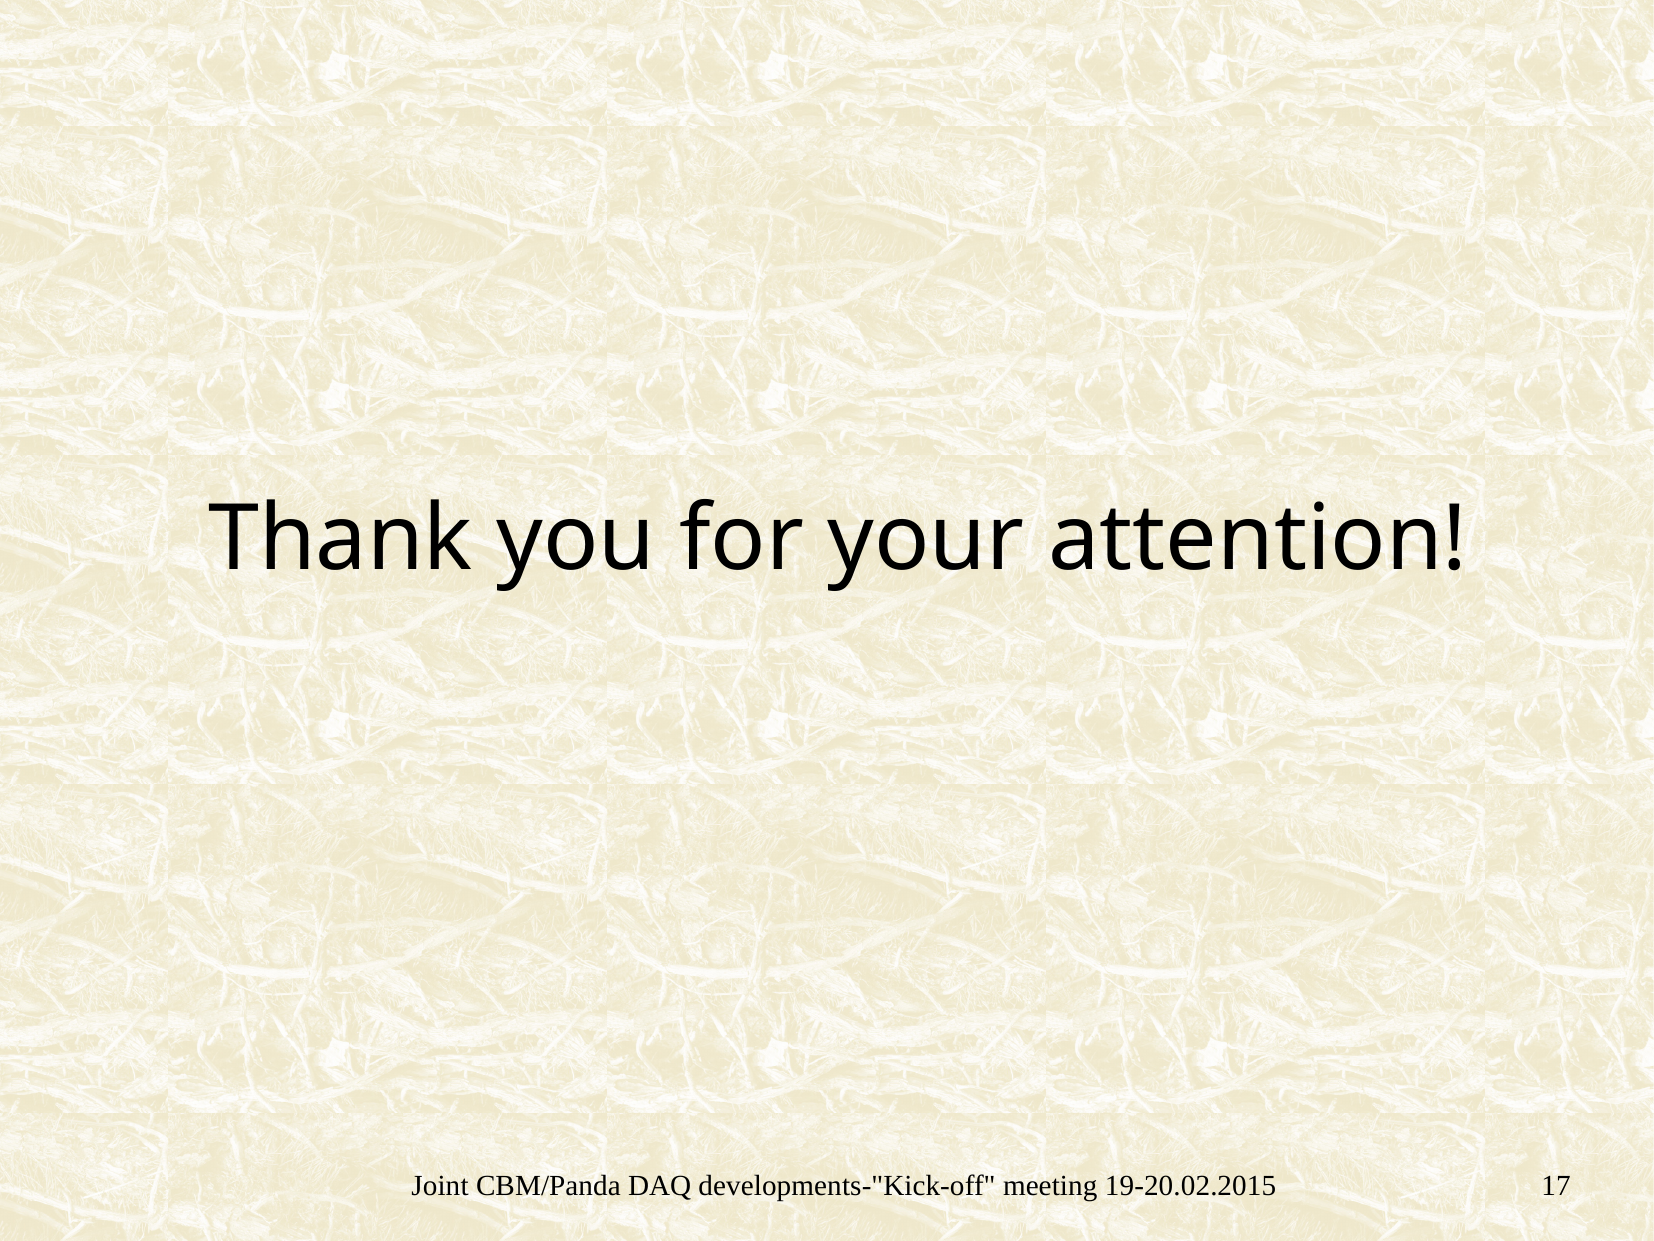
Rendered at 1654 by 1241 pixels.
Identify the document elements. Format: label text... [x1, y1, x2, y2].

title Thank you for your attention! [94, 430, 1583, 638]
picture [0, 0, 1654, 1241]
